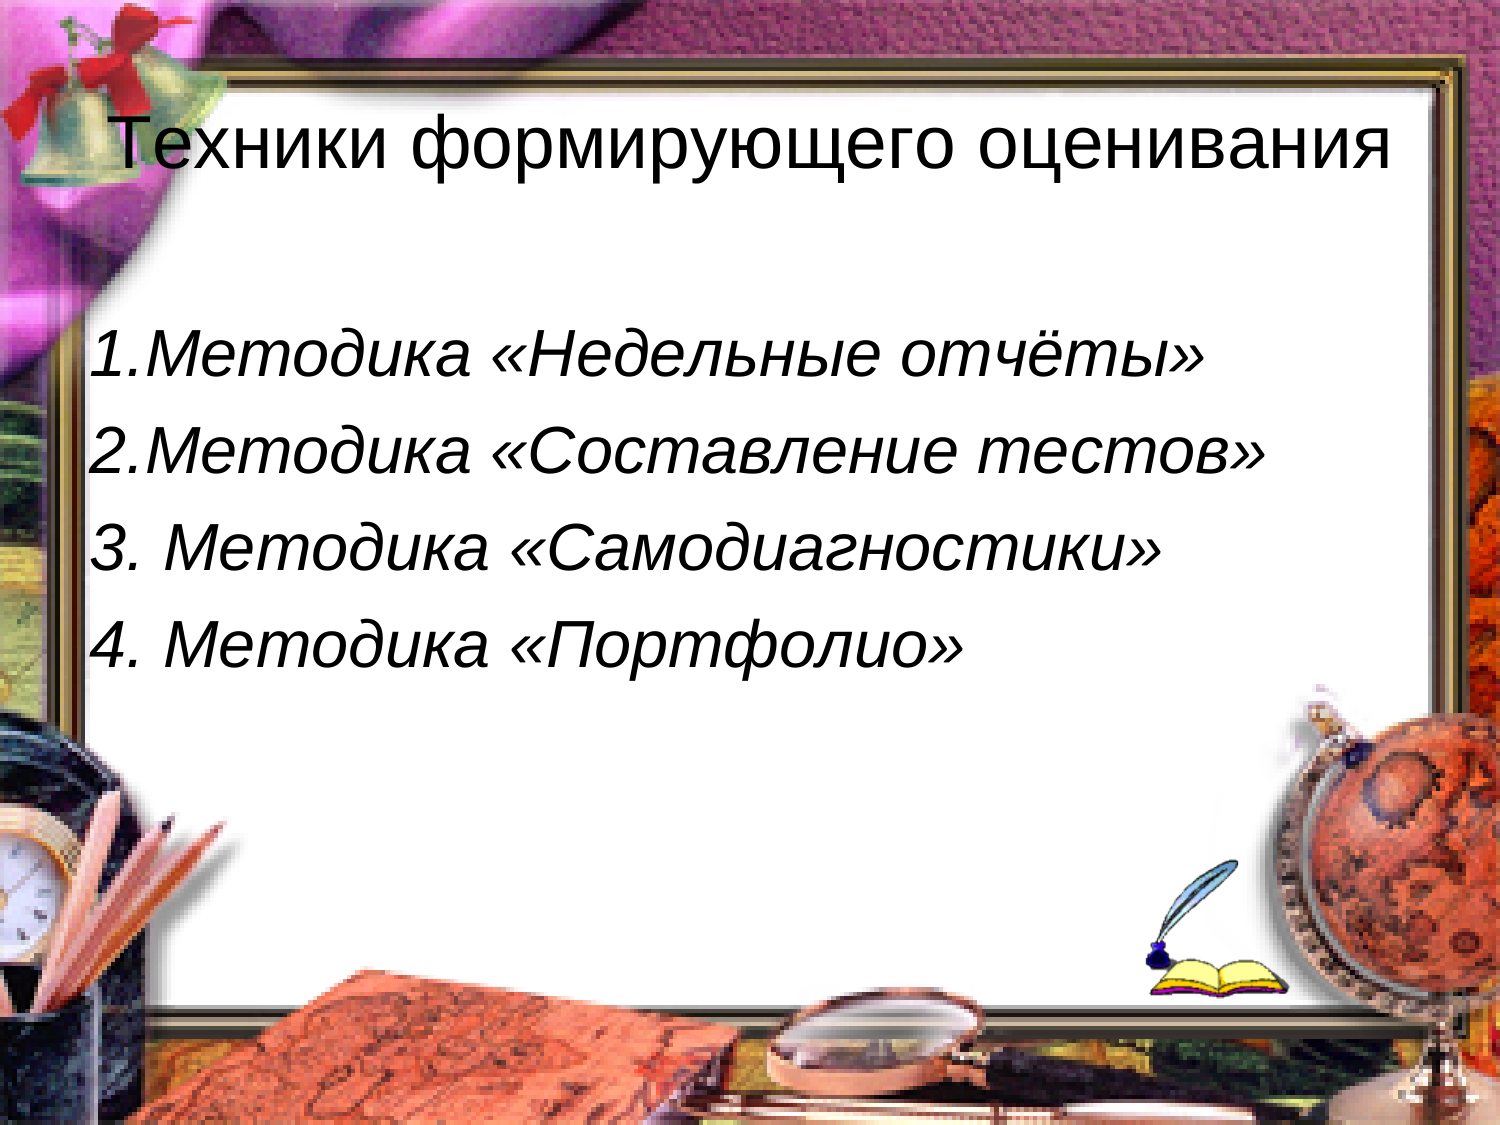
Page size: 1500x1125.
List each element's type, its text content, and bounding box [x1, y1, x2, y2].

picture [0, 0, 1500, 1125]
list 1.Методика «Недельные отчёты» 2.Методика «Составление тестов» 3. Методика «Самодиагностики» 4. Методика «Портфолио» [75, 302, 1425, 1005]
title Техники формирующего оценивания [75, 21, 1425, 257]
